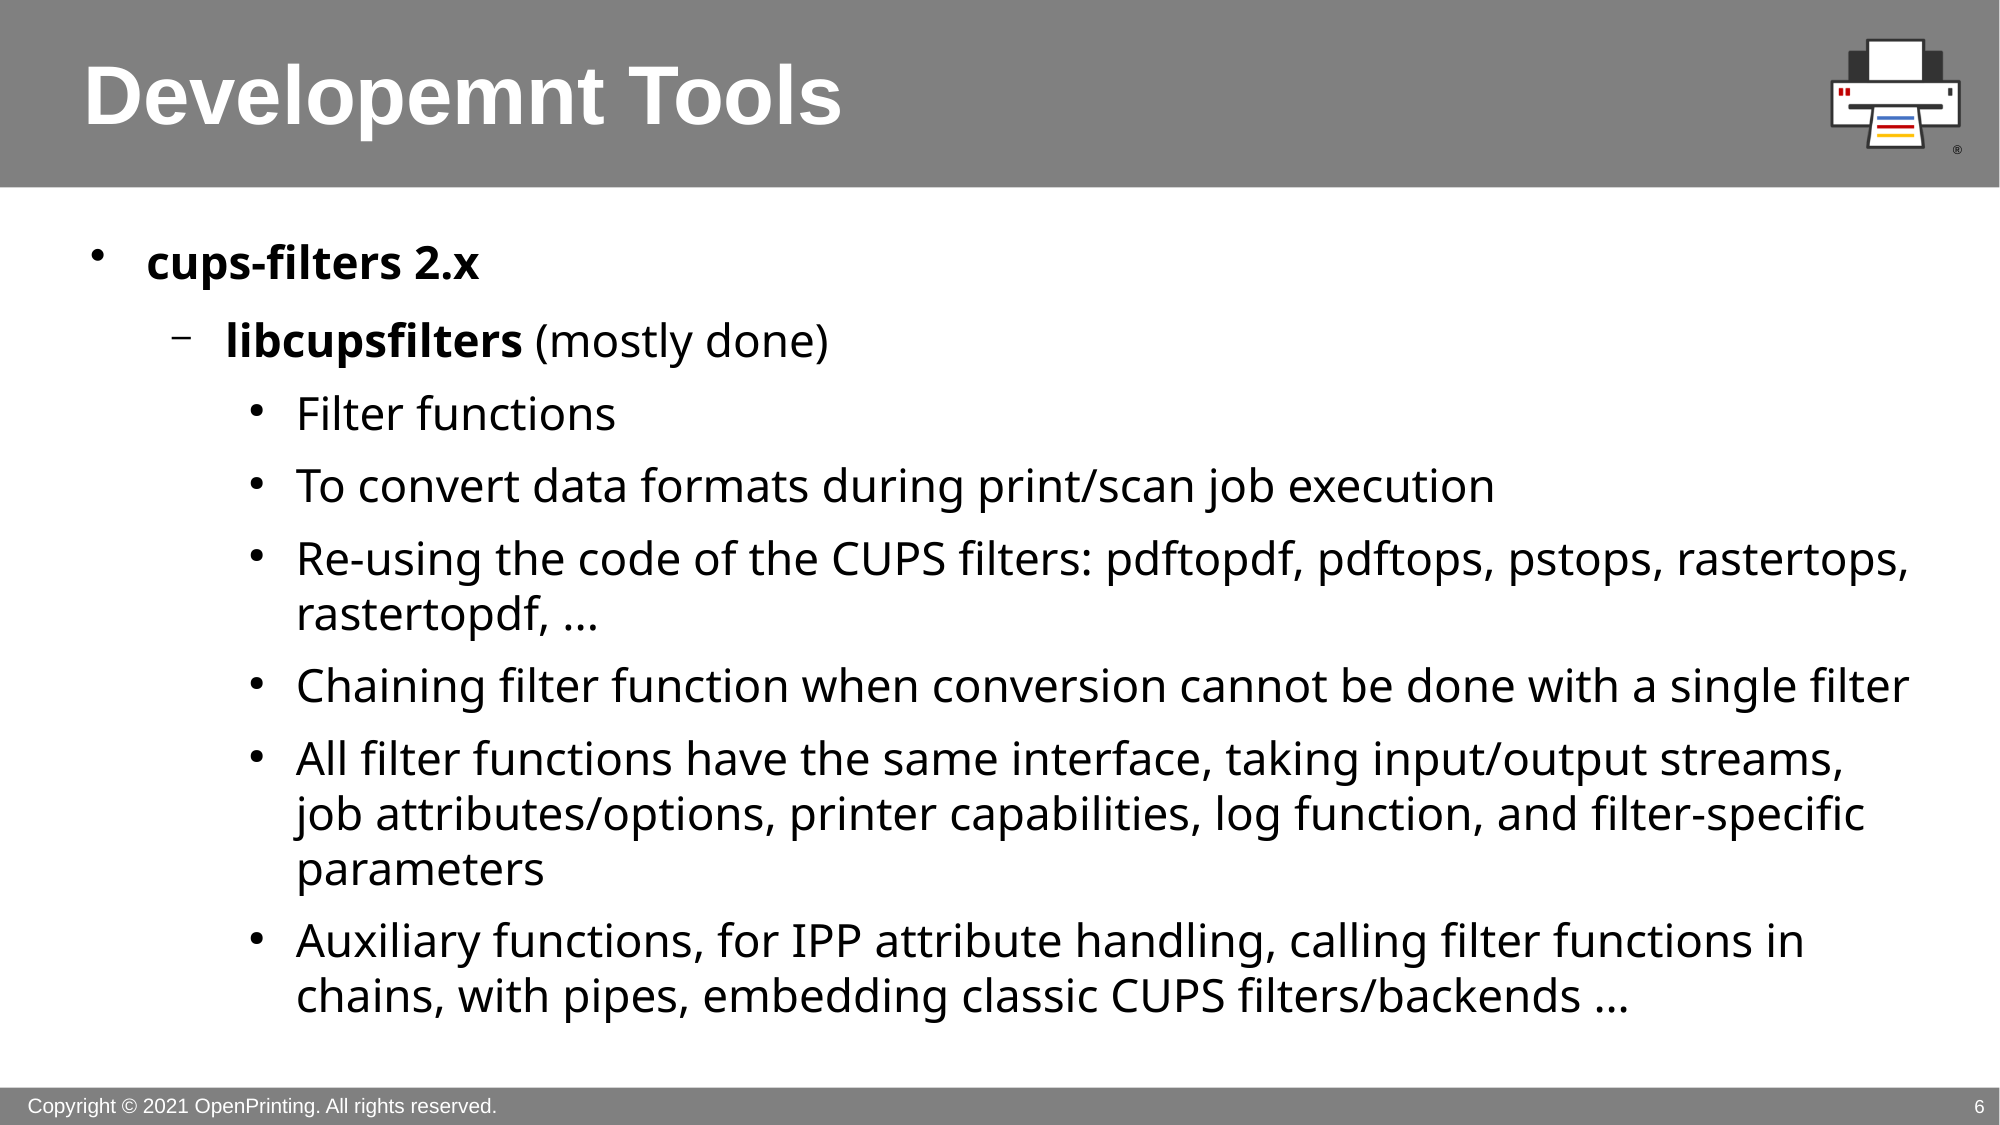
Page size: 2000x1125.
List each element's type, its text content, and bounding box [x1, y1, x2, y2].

title Developemnt Tools [75, 7, 1786, 175]
list cups-filters 2.x libcupsfilters (mostly done) Filter functions To convert data formats during print/scan job execution Re-using the code of the CUPS filters: pdftopdf, pdftops, pstops, rastertops, rastertopdf, ... Chaining filter function when conversion cannot be done with a single filter All filter functions have the same interface, taking input/output streams, job attributes/options, printer capabilities, log function, and filter-specific parameters Auxiliary functions, for IPP attribute handling, calling filter functions in chains, with pipes, embedding classic CUPS filters/backends … [75, 224, 1936, 1067]
picture [1825, 33, 1966, 154]
